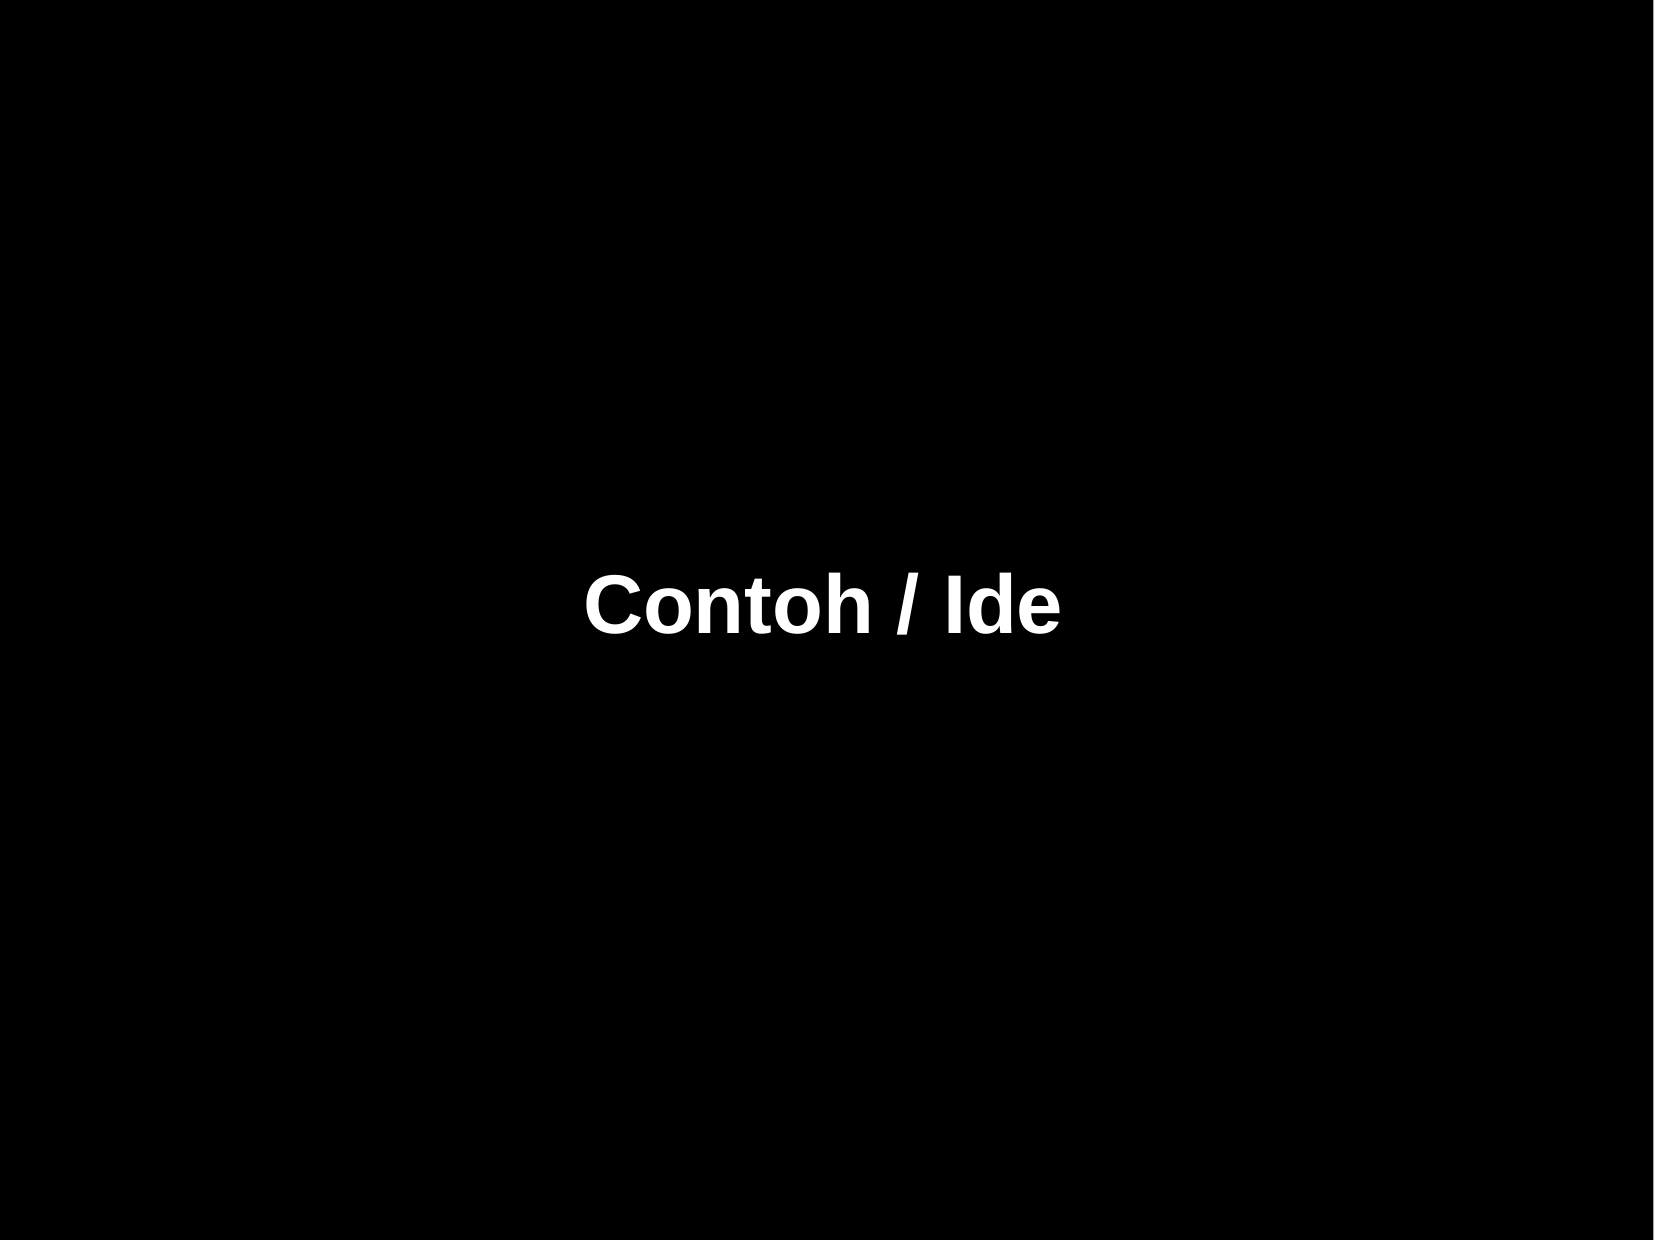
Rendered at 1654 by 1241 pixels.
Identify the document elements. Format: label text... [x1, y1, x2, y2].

text_box Contoh / Ide [568, 550, 1079, 659]
